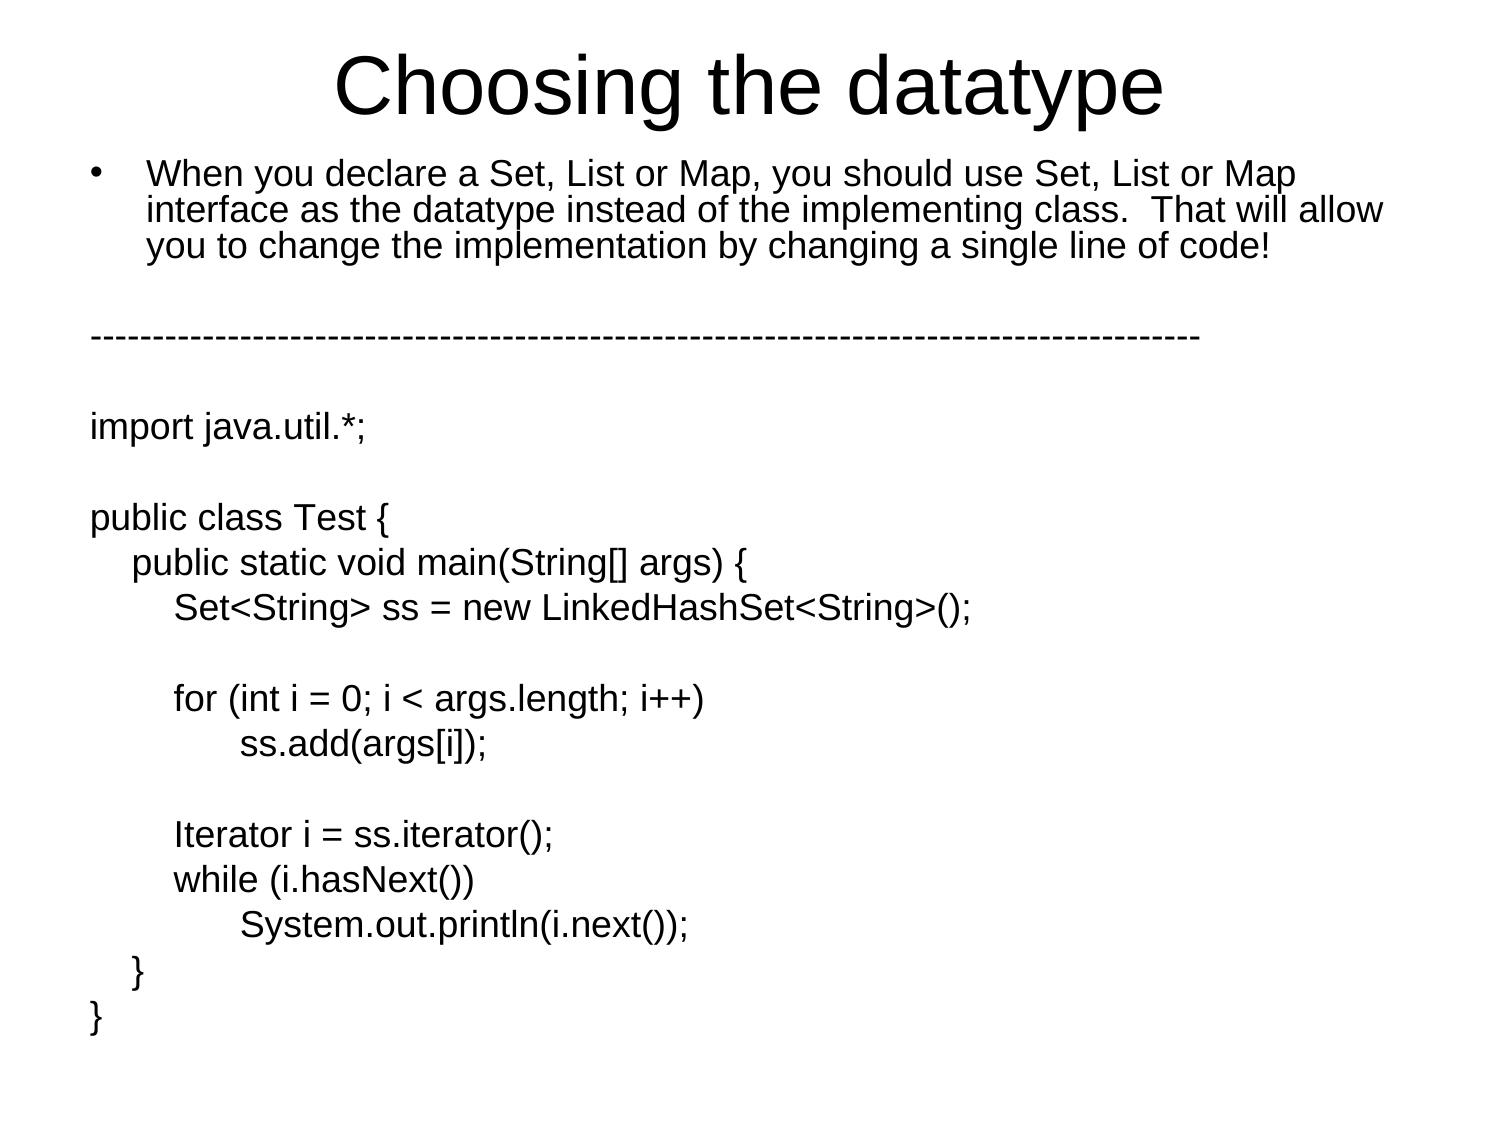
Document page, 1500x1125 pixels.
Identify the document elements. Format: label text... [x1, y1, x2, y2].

title Choosing the datatype [75, 23, 1426, 139]
list When you declare a Set, List or Map, you should use Set, List or Map interface as the datatype instead of the implementing class. That will allow you to change the implementation by changing a single line of code! ----------------------------------------------------------------------------------------- import java.util.*; public class Test { public static void main(String[] args) { Set<String> ss = new LinkedHashSet<String>(); for (int i = 0; i < args.length; i++) ss.add(args[i]); Iterator i = ss.iterator(); while (i.hasNext()) System.out.println(i.next()); } } [75, 149, 1426, 1075]
